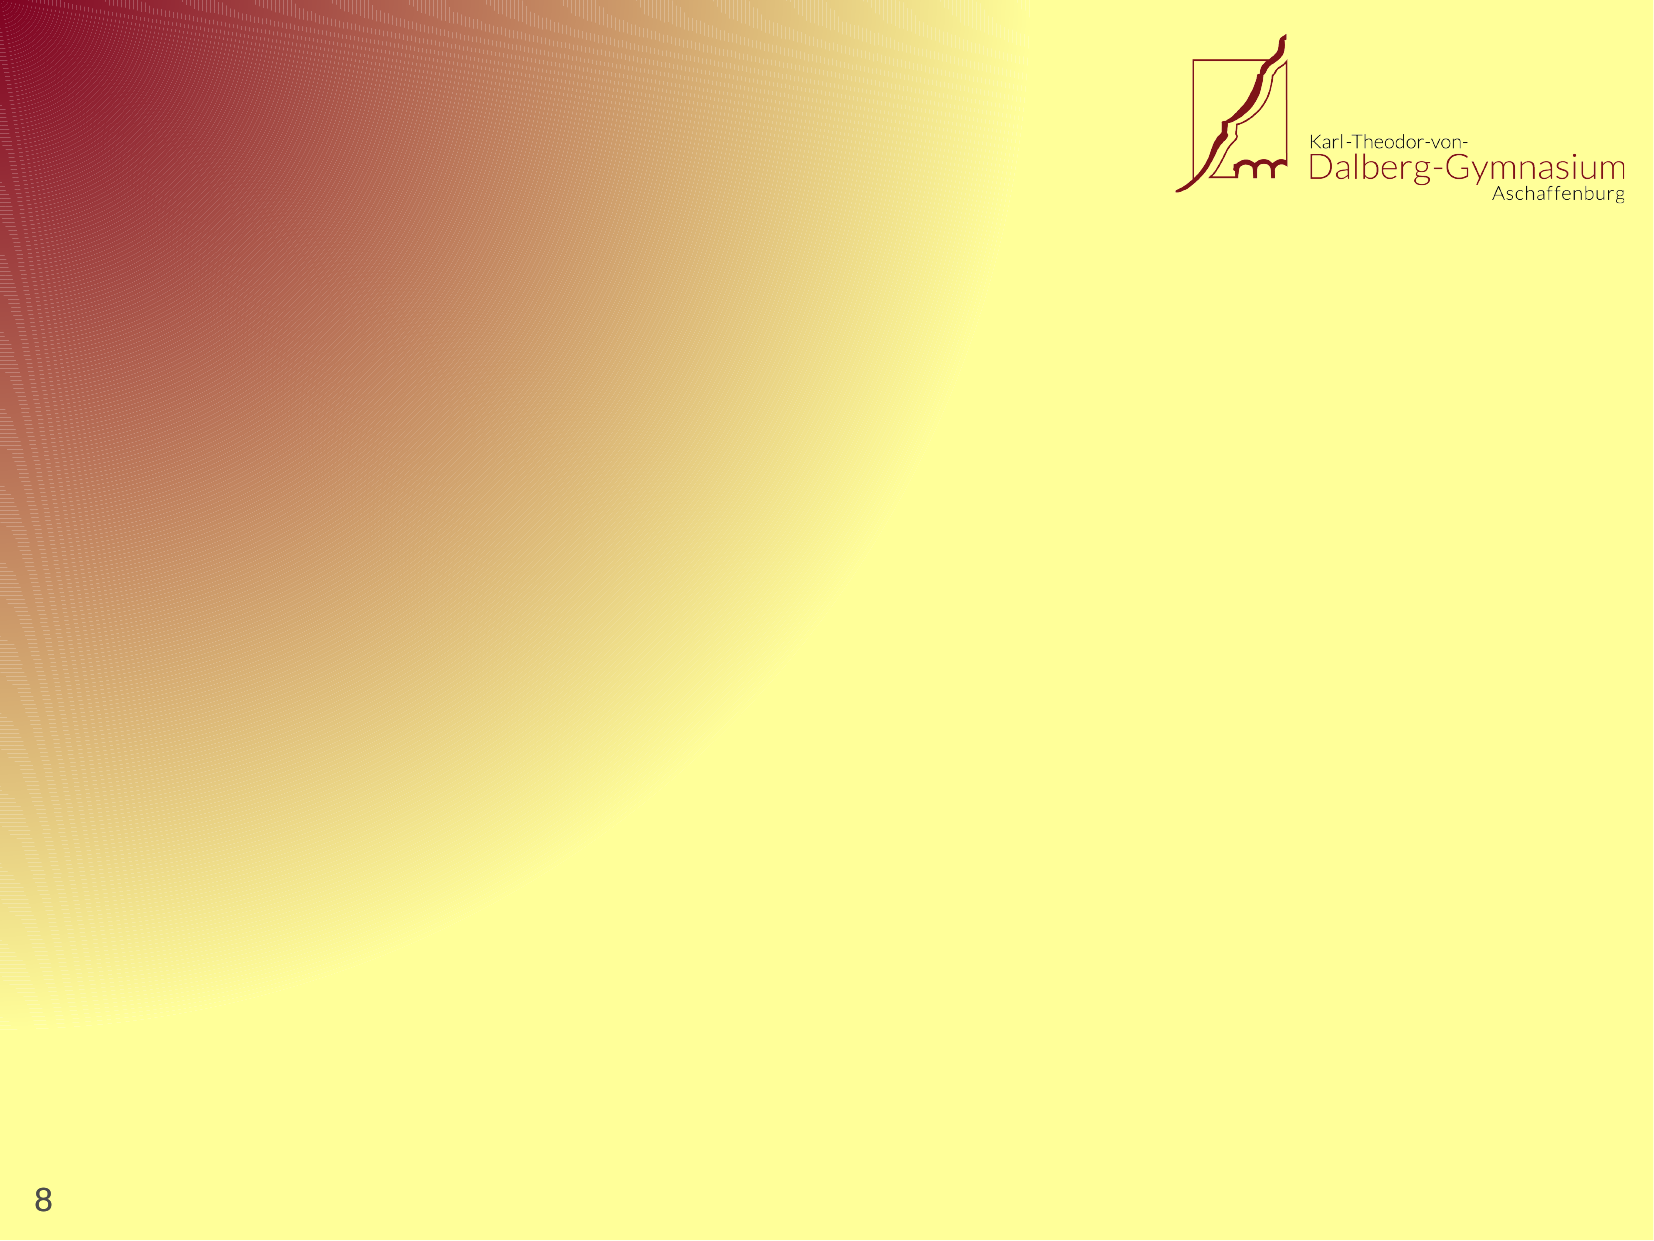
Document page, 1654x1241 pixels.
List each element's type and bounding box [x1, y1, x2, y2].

picture [1174, 29, 1625, 207]
